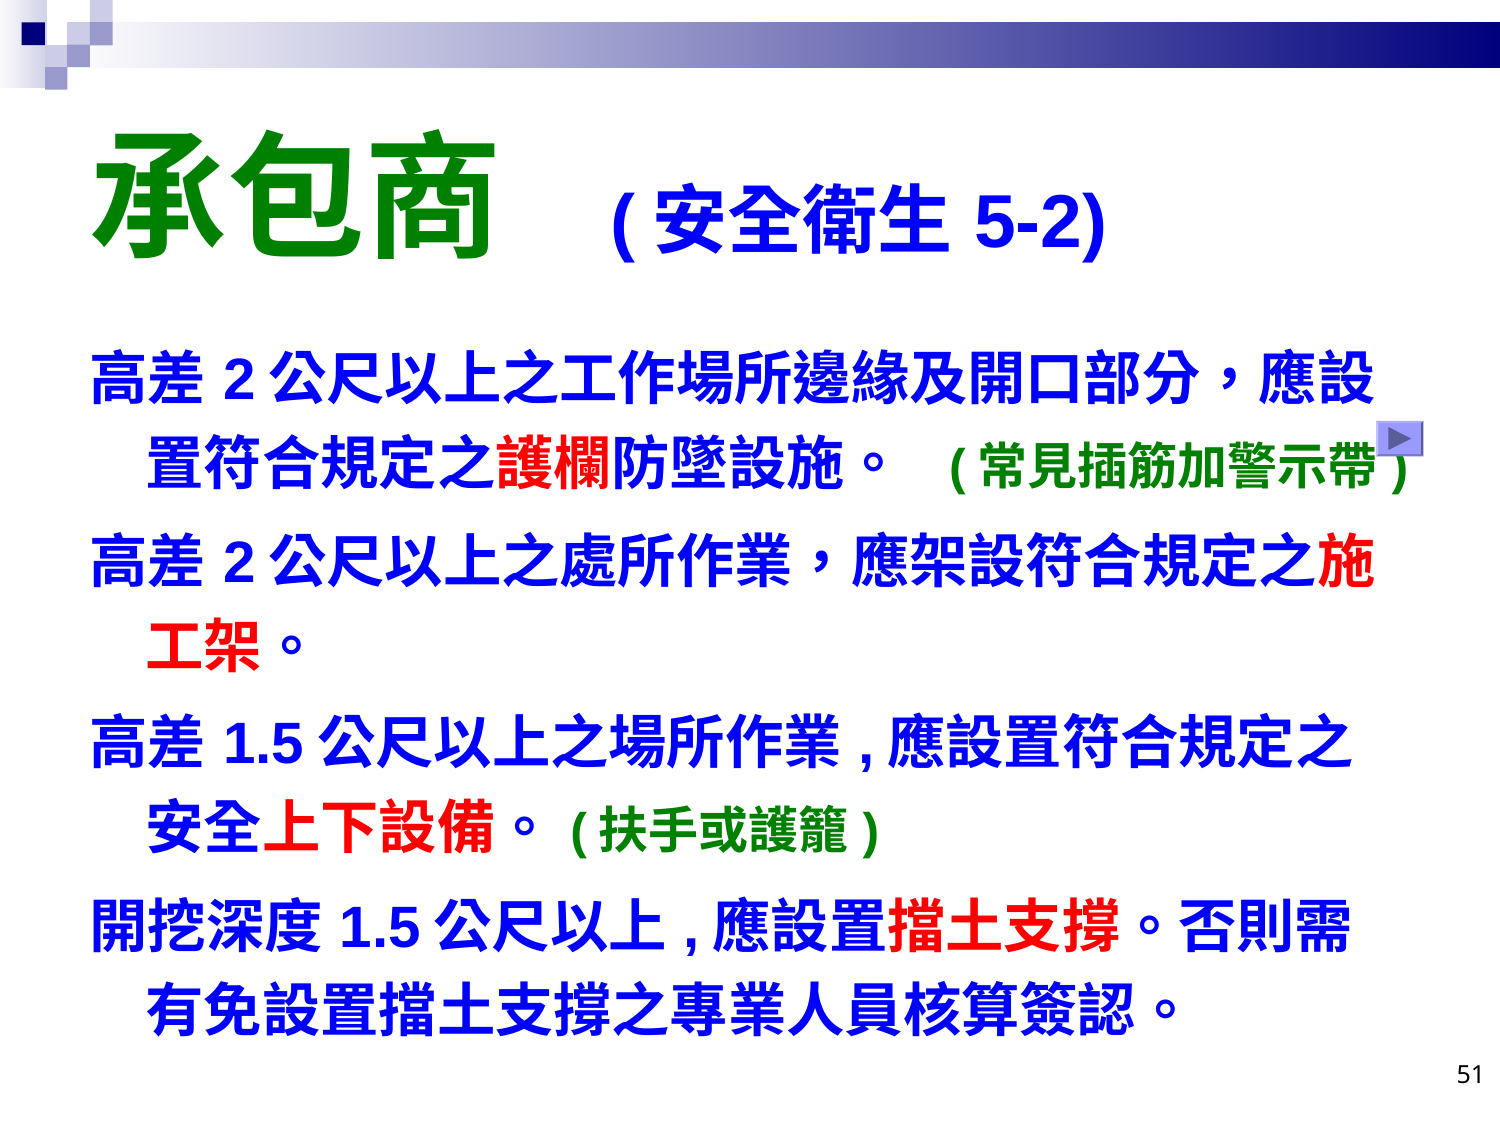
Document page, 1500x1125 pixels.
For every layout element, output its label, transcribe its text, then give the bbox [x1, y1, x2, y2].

title 承包商 (安全衛生5-2) [74, 75, 1426, 300]
text_box <number> [1149, 1025, 1500, 1101]
text_box [1377, 420, 1424, 457]
list 高差2公尺以上之工作場所邊緣及開口部分，應設置符合規定之護欄防墜設施。 (常見插筋加警示帶) 高差2公尺以上之處所作業，應架設符合規定之施工架。 高差1.5公尺以上之場所作業,應設置符合規定之安全上下設備。(扶手或護籠) 開挖深度1.5公尺以上,應設置擋土支撐。否則需有免設置擋土支撐之專業人員核算簽認。 [74, 324, 1426, 1024]
